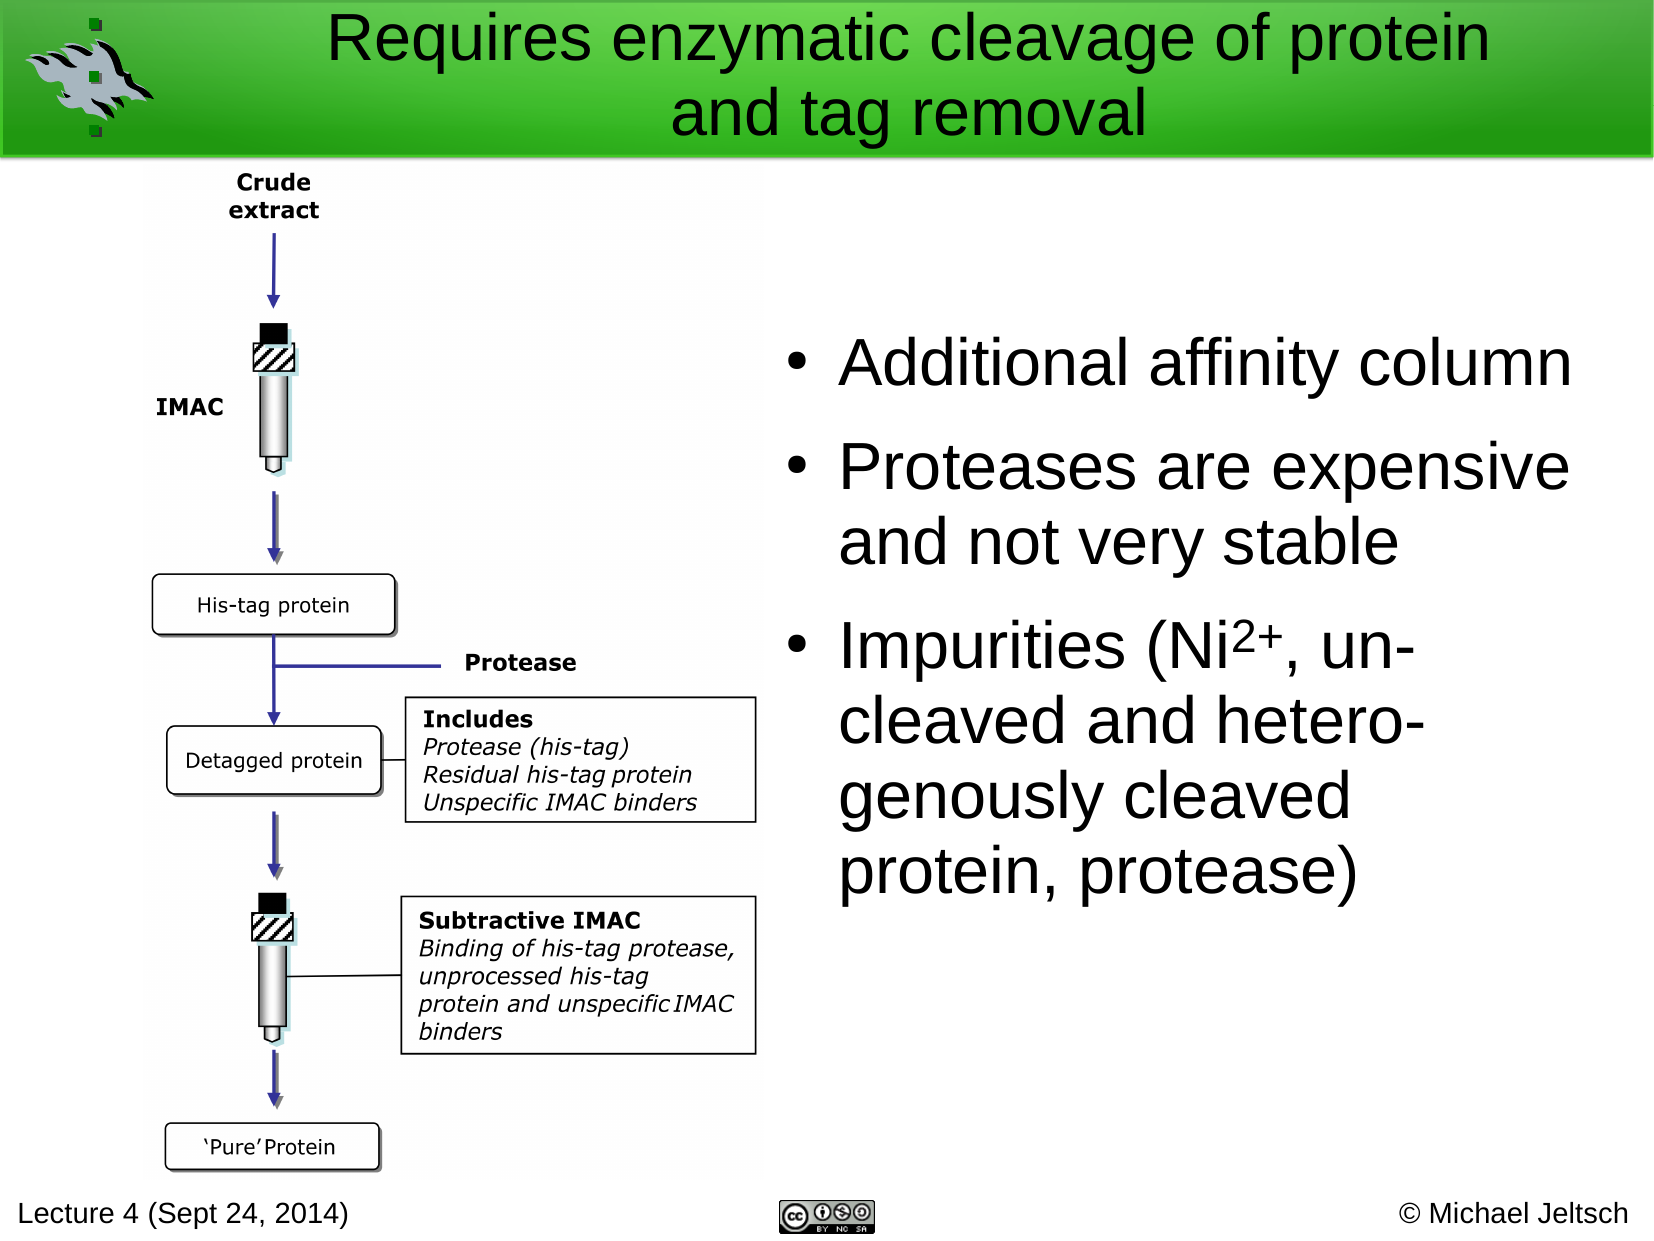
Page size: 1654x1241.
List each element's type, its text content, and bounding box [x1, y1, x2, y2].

title Requires enzymatic cleavage of protein and tag removal [289, 0, 1531, 150]
picture [143, 164, 764, 1180]
picture [779, 1200, 875, 1234]
list Additional affinity column Proteases are expensive and not very stable Impurities (Ni2+, un-cleaved and hetero-genously cleaved protein, protease) [767, 325, 1640, 1053]
